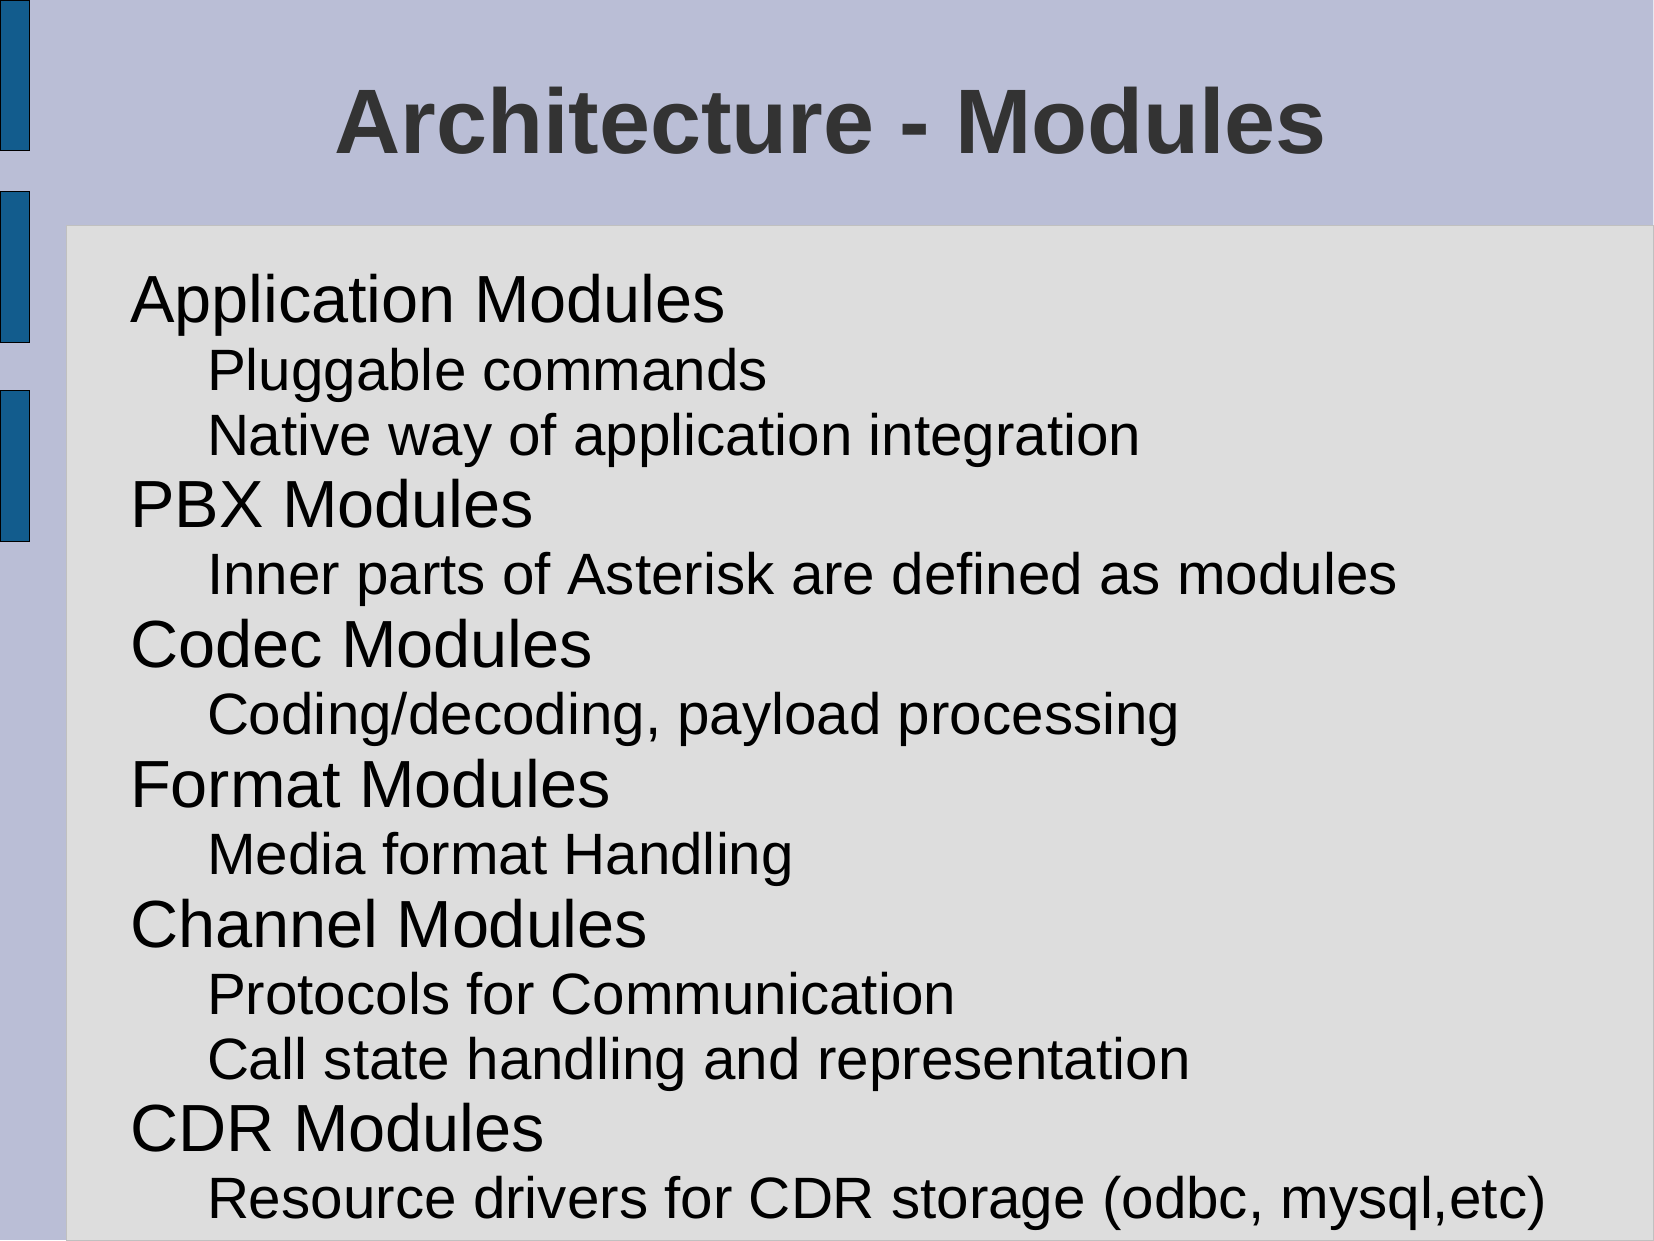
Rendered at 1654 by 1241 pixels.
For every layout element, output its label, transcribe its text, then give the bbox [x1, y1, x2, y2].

title Architecture - Modules [125, 17, 1538, 226]
list Application Modules Pluggable commands Native way of application integration PBX Modules Inner parts of Asterisk are defined as modules Codec Modules Coding/decoding, payload processing Format Modules Media format Handling Channel Modules Protocols for Communication Call state handling and representation CDR Modules Resource drivers for CDR storage (odbc, mysql,etc) [112, 262, 1613, 1232]
